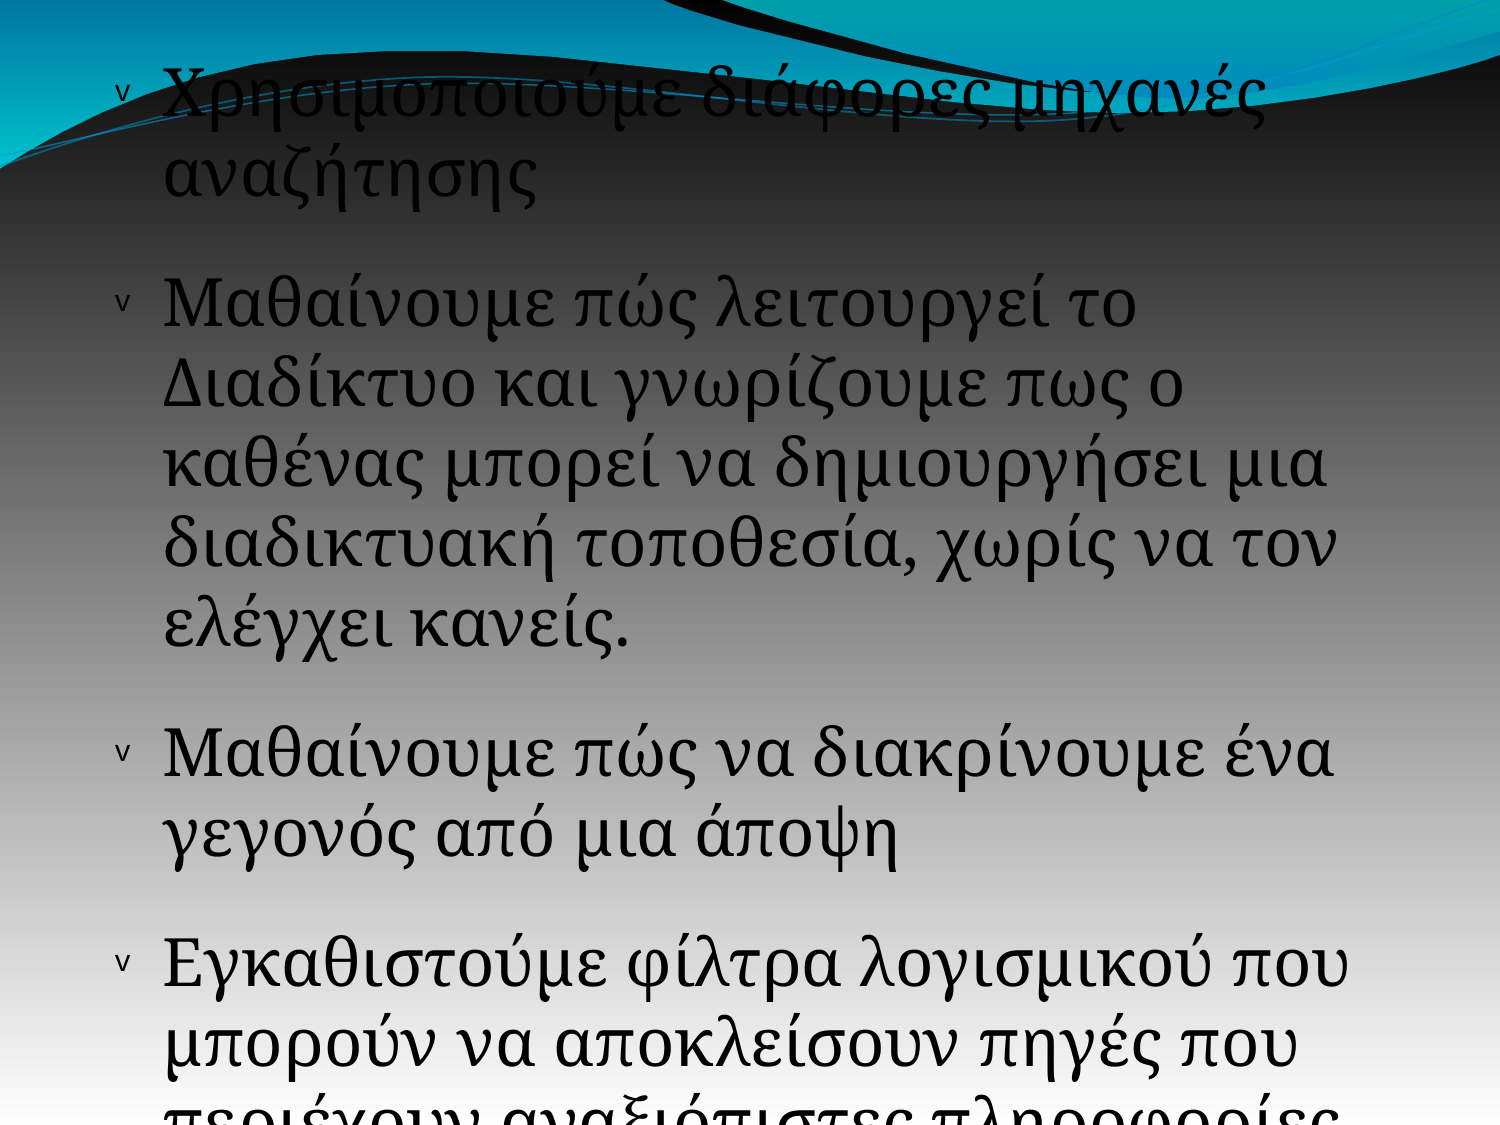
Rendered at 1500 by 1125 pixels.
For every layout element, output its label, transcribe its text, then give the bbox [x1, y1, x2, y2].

text_box Χρησιμοποιούμε διάφορες μηχανές αναζήτησης Μαθαίνουμε πώς λειτουργεί το Διαδίκτυο και γνωρίζουμε πως ο καθένας μπορεί να δημιουργήσει μια διαδικτυακή τοποθεσία, χωρίς να τον ελέγχει κανείς. Μαθαίνουμε πώς να διακρίνουμε ένα γεγονός από μια άποψη Εγκαθιστούμε φίλτρα λογισμικού που μπορούν να αποκλείσουν πηγές που περιέχουν αναξιόπιστες πληροφορίες [100, 42, 1436, 1125]
